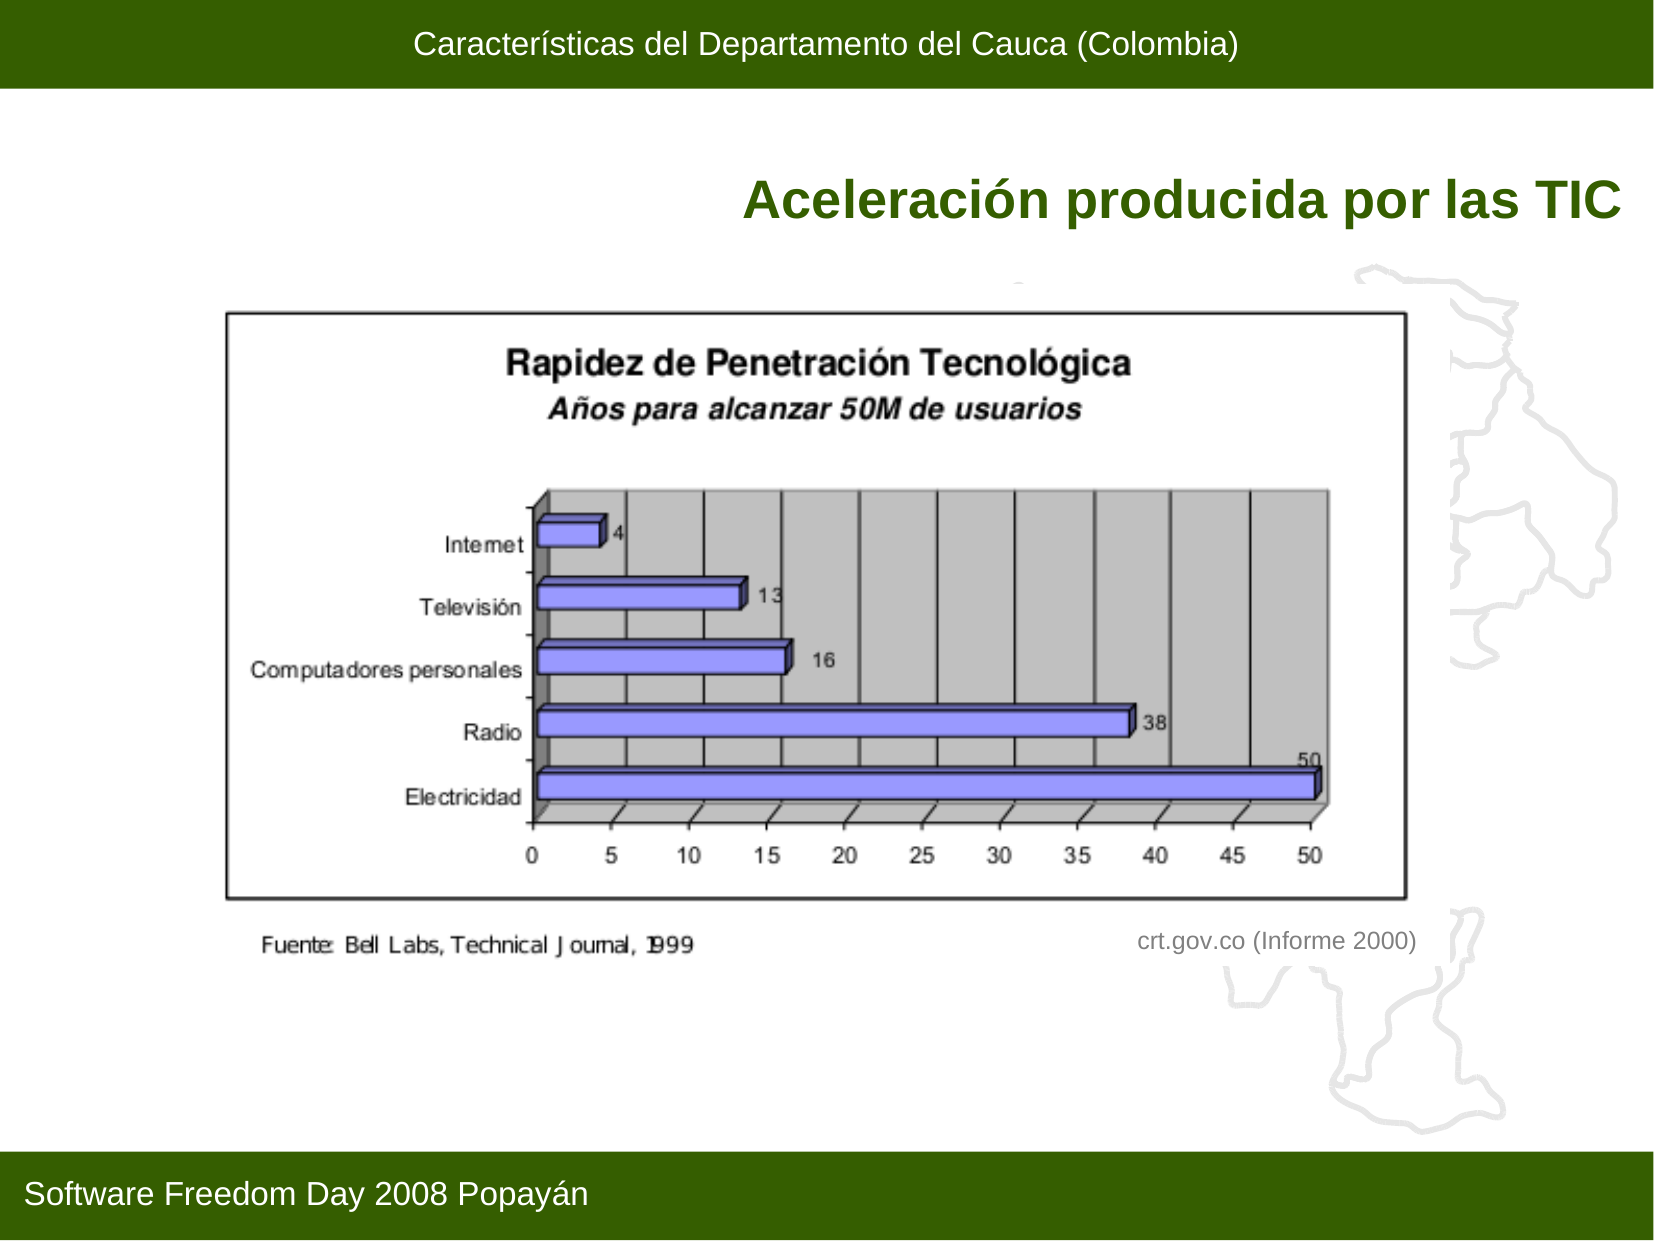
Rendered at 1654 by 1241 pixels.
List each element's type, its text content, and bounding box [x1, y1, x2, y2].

title Aceleración producida por las TIC [147, 147, 1625, 252]
text_box crt.gov.co (Informe 2000) [1137, 926, 1413, 955]
picture [203, 284, 1450, 966]
